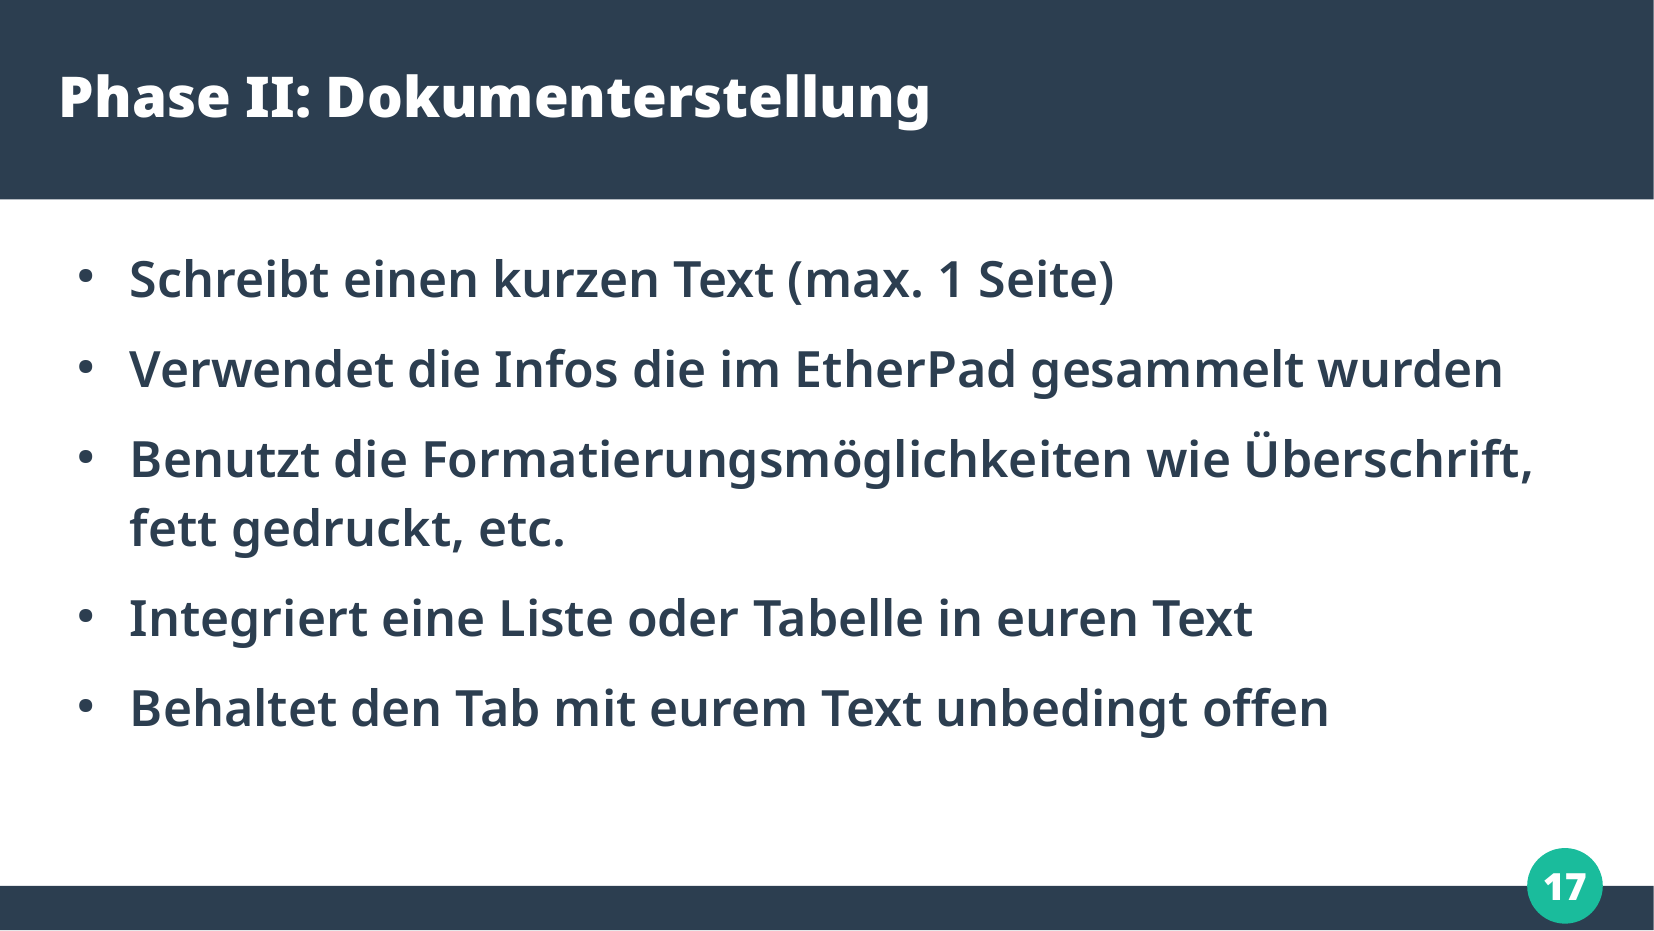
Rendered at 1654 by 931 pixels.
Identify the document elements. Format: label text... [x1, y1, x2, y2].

title Phase II: Dokumenterstellung [59, 37, 1595, 155]
list Schreibt einen kurzen Text (max. 1 Seite) Verwendet die Infos die im EtherPad gesammelt wurden Benutzt die Formatierungsmöglichkeiten wie Überschrift, fett gedruckt, etc. Integriert eine Liste oder Tabelle in euren Text Behaltet den Tab mit eurem Text unbedingt offen [59, 243, 1595, 864]
